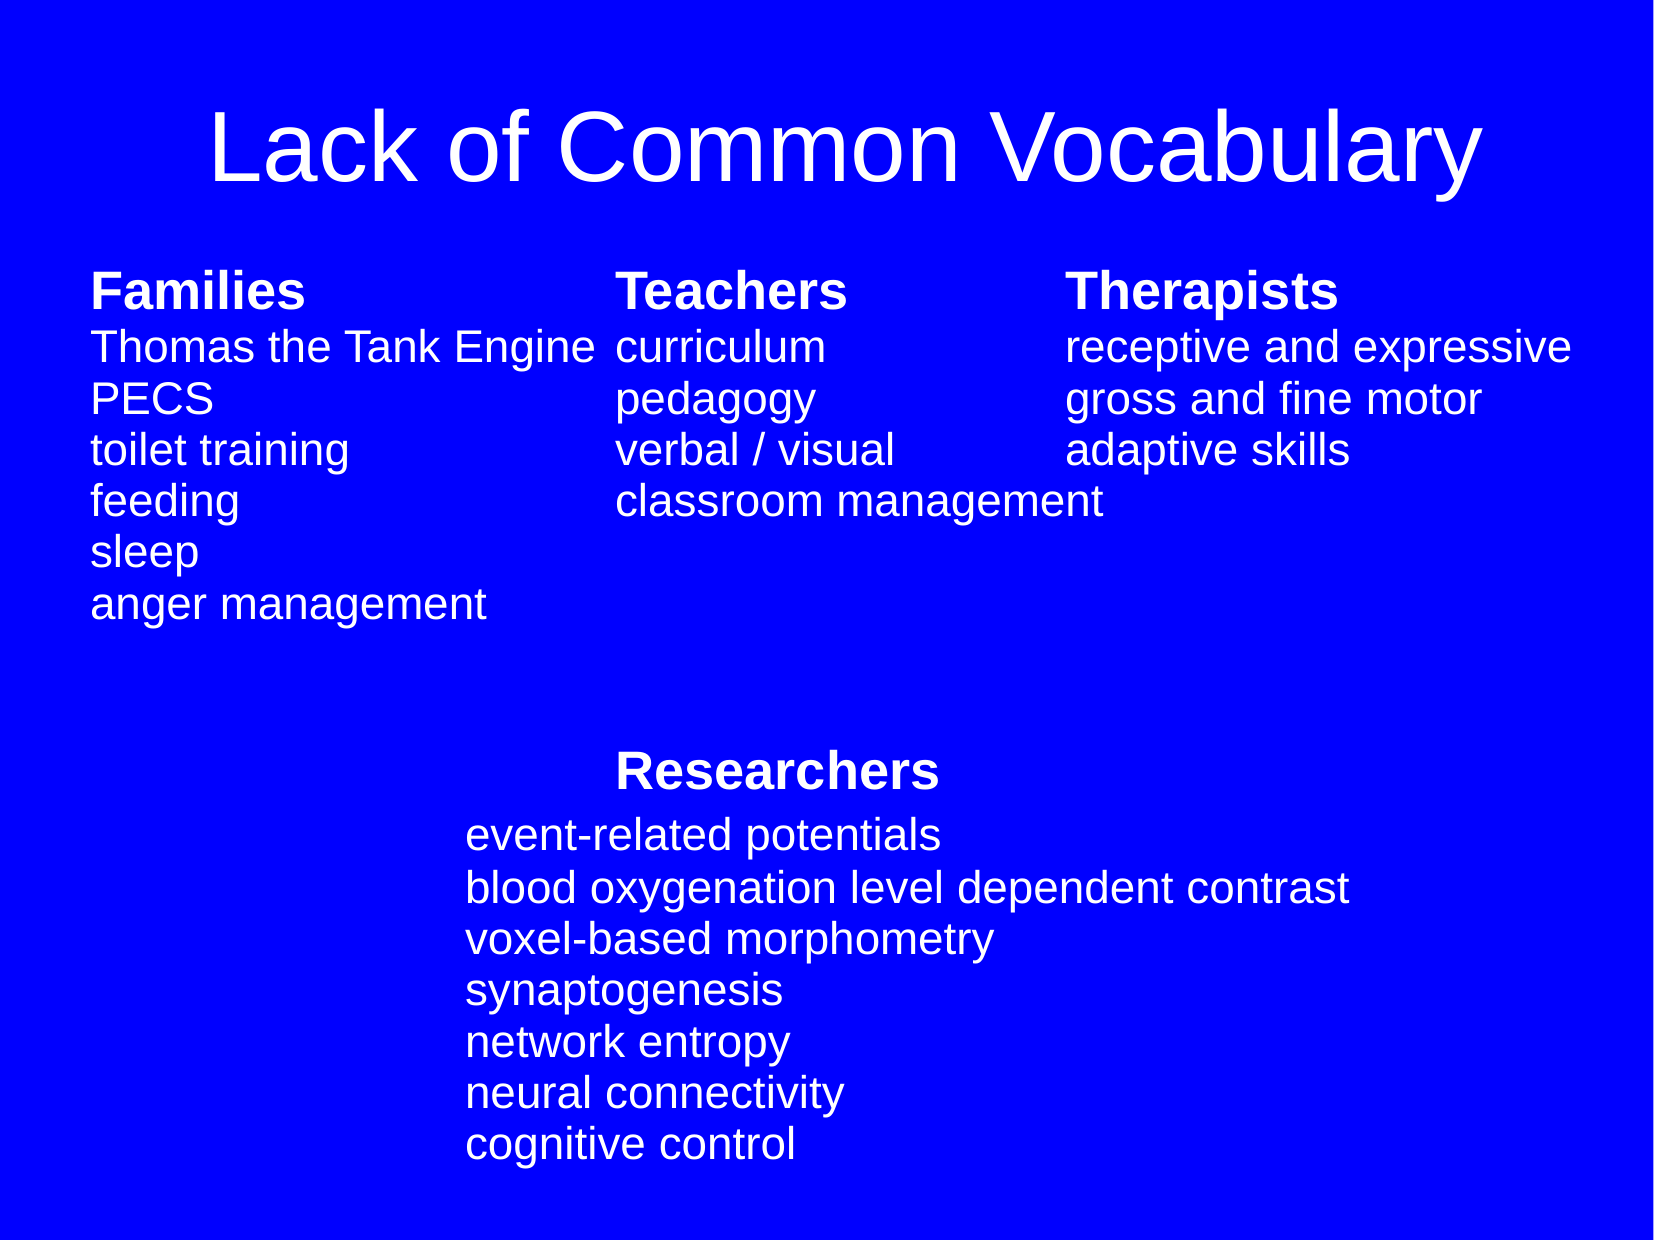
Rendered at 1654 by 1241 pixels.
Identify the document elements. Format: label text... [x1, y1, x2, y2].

title Lack of Common Vocabulary [101, 90, 1591, 205]
title Families Teachers Therapists Thomas the Tank Engine curriculum receptive and expressive PECS pedagogy gross and fine motor toilet training verbal / visual adaptive skills feeding classroom management sleep anger management Researchers event-related potentials blood oxygenation level dependent contrast voxel-based morphometry synaptogenesis network entropy neural connectivity cognitive control [90, 264, 1579, 1166]
